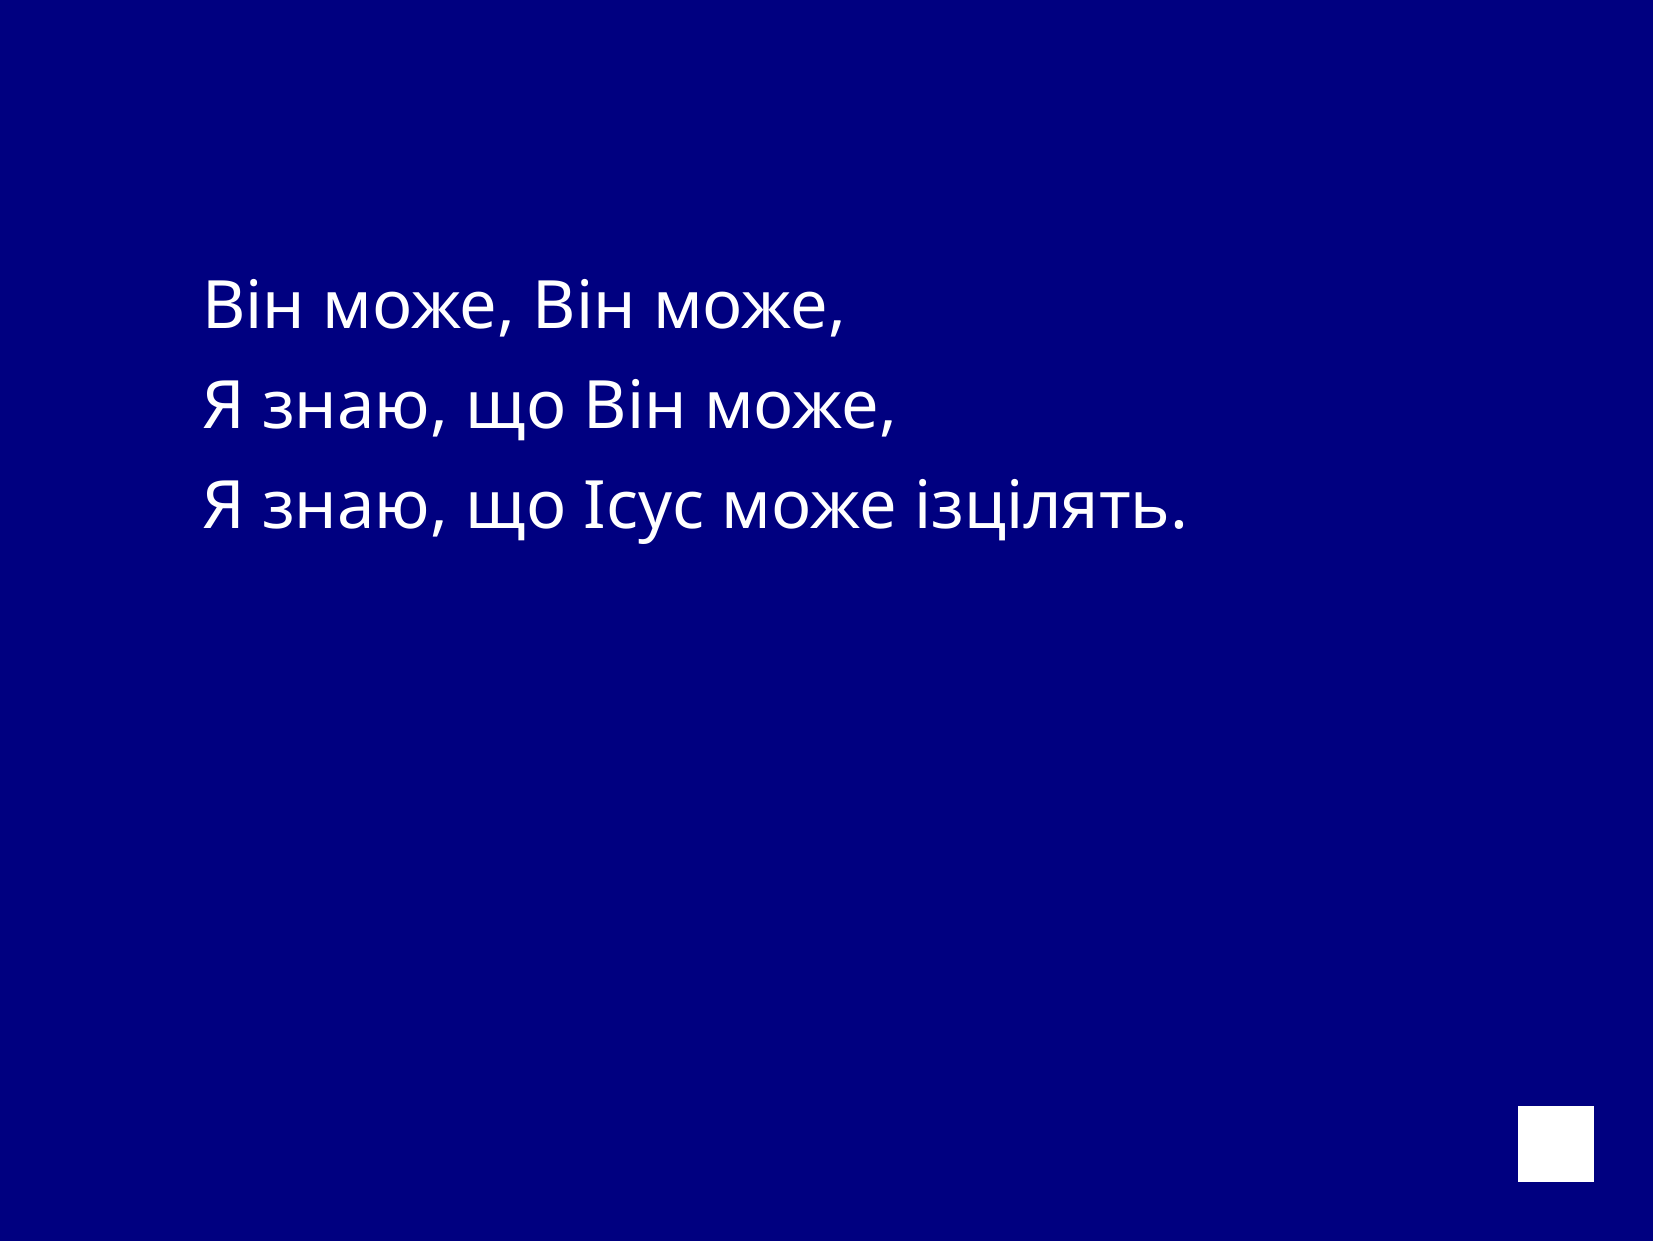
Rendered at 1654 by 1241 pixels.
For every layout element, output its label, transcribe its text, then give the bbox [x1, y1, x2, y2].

text_box [1518, 1106, 1594, 1182]
text_box Він може, Він може, Я знаю, що Він може, Я знаю, що Ісус може ізцілять. [75, 150, 1576, 1163]
